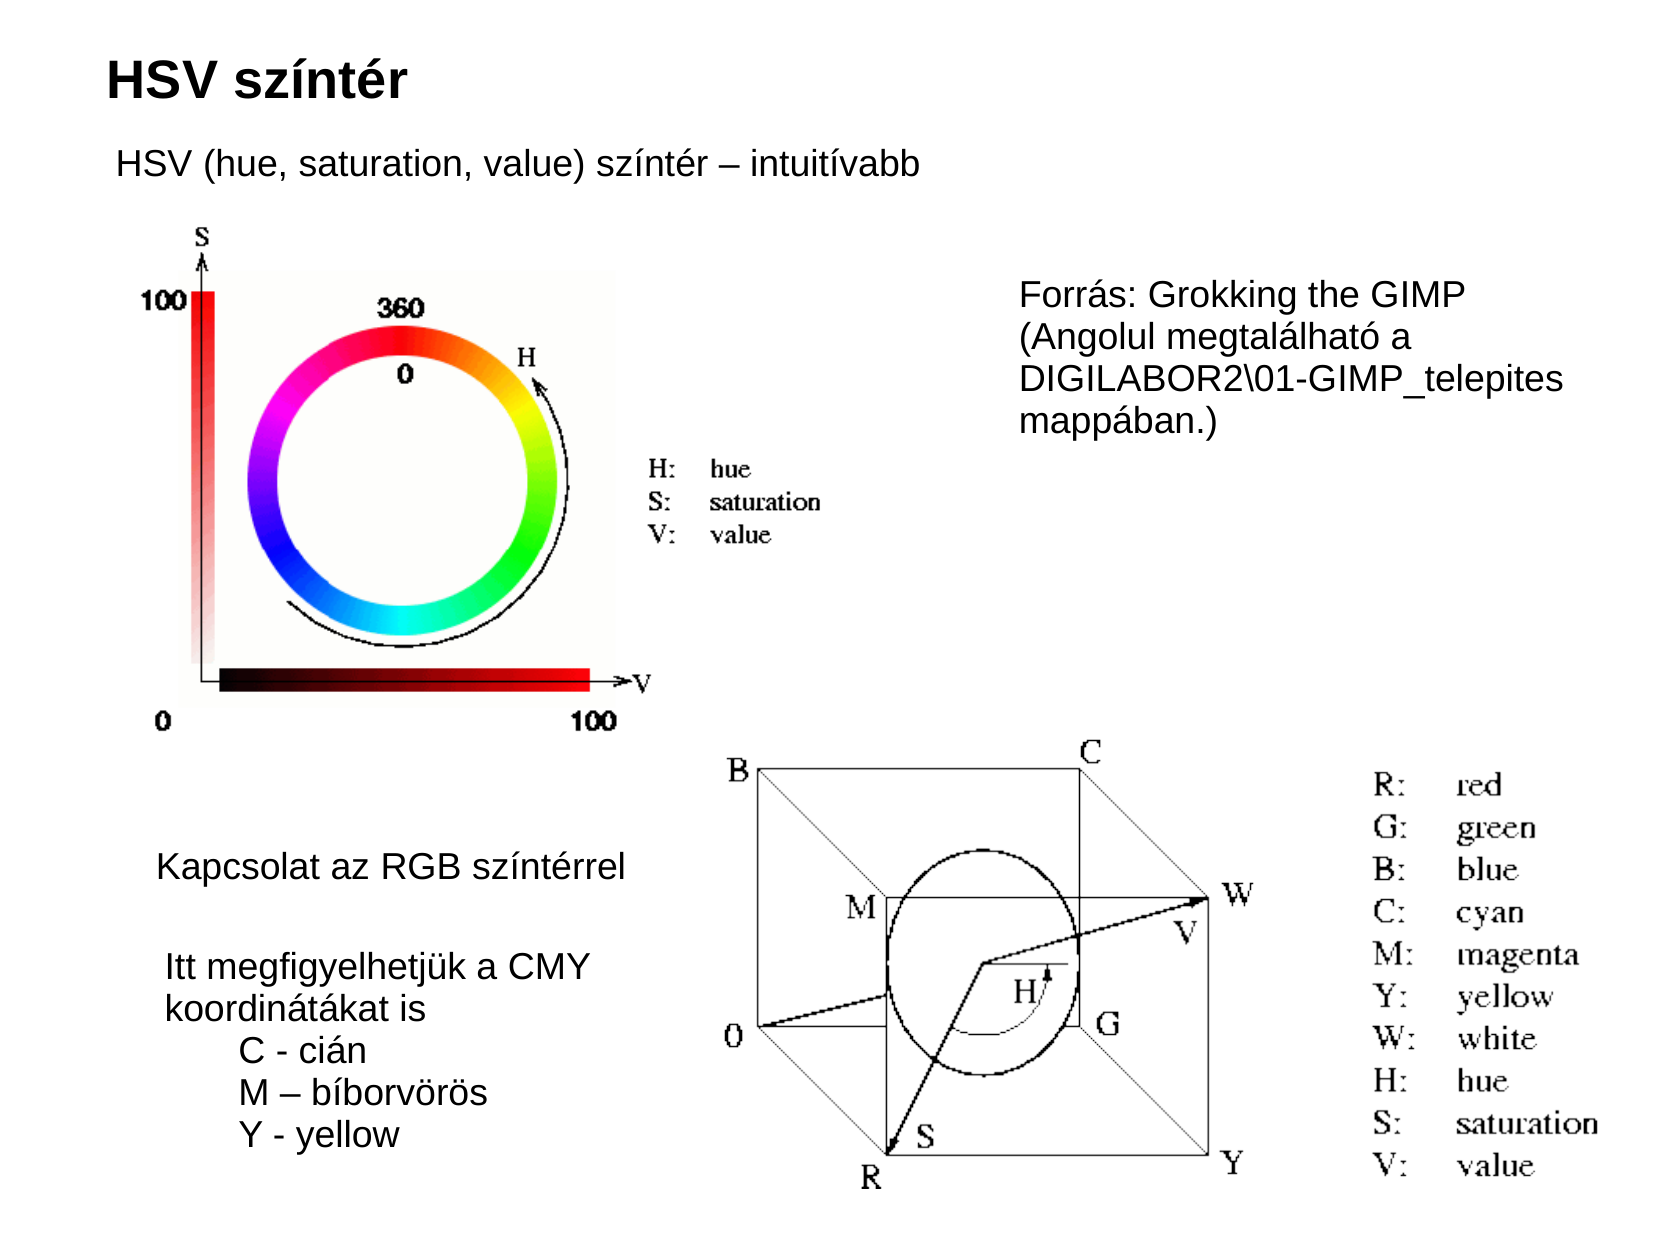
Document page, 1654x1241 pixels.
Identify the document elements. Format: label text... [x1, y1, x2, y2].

text_box Forrás: Grokking the GIMP (Angolul megtalálható a DIGILABOR2\01-GIMP_telepites mappában.) [1003, 265, 1580, 449]
picture [118, 190, 1610, 1189]
text_box Itt megfigyelhetjük a CMY koordinátákat is C - cián M – bíborvörös Y - yellow [149, 938, 616, 1164]
text_box HSV (hue, saturation, value) színtér – intuitívabb [100, 135, 937, 192]
text_box Kapcsolat az RGB színtérrel [141, 837, 642, 895]
text_box HSV színtér [92, 42, 424, 120]
